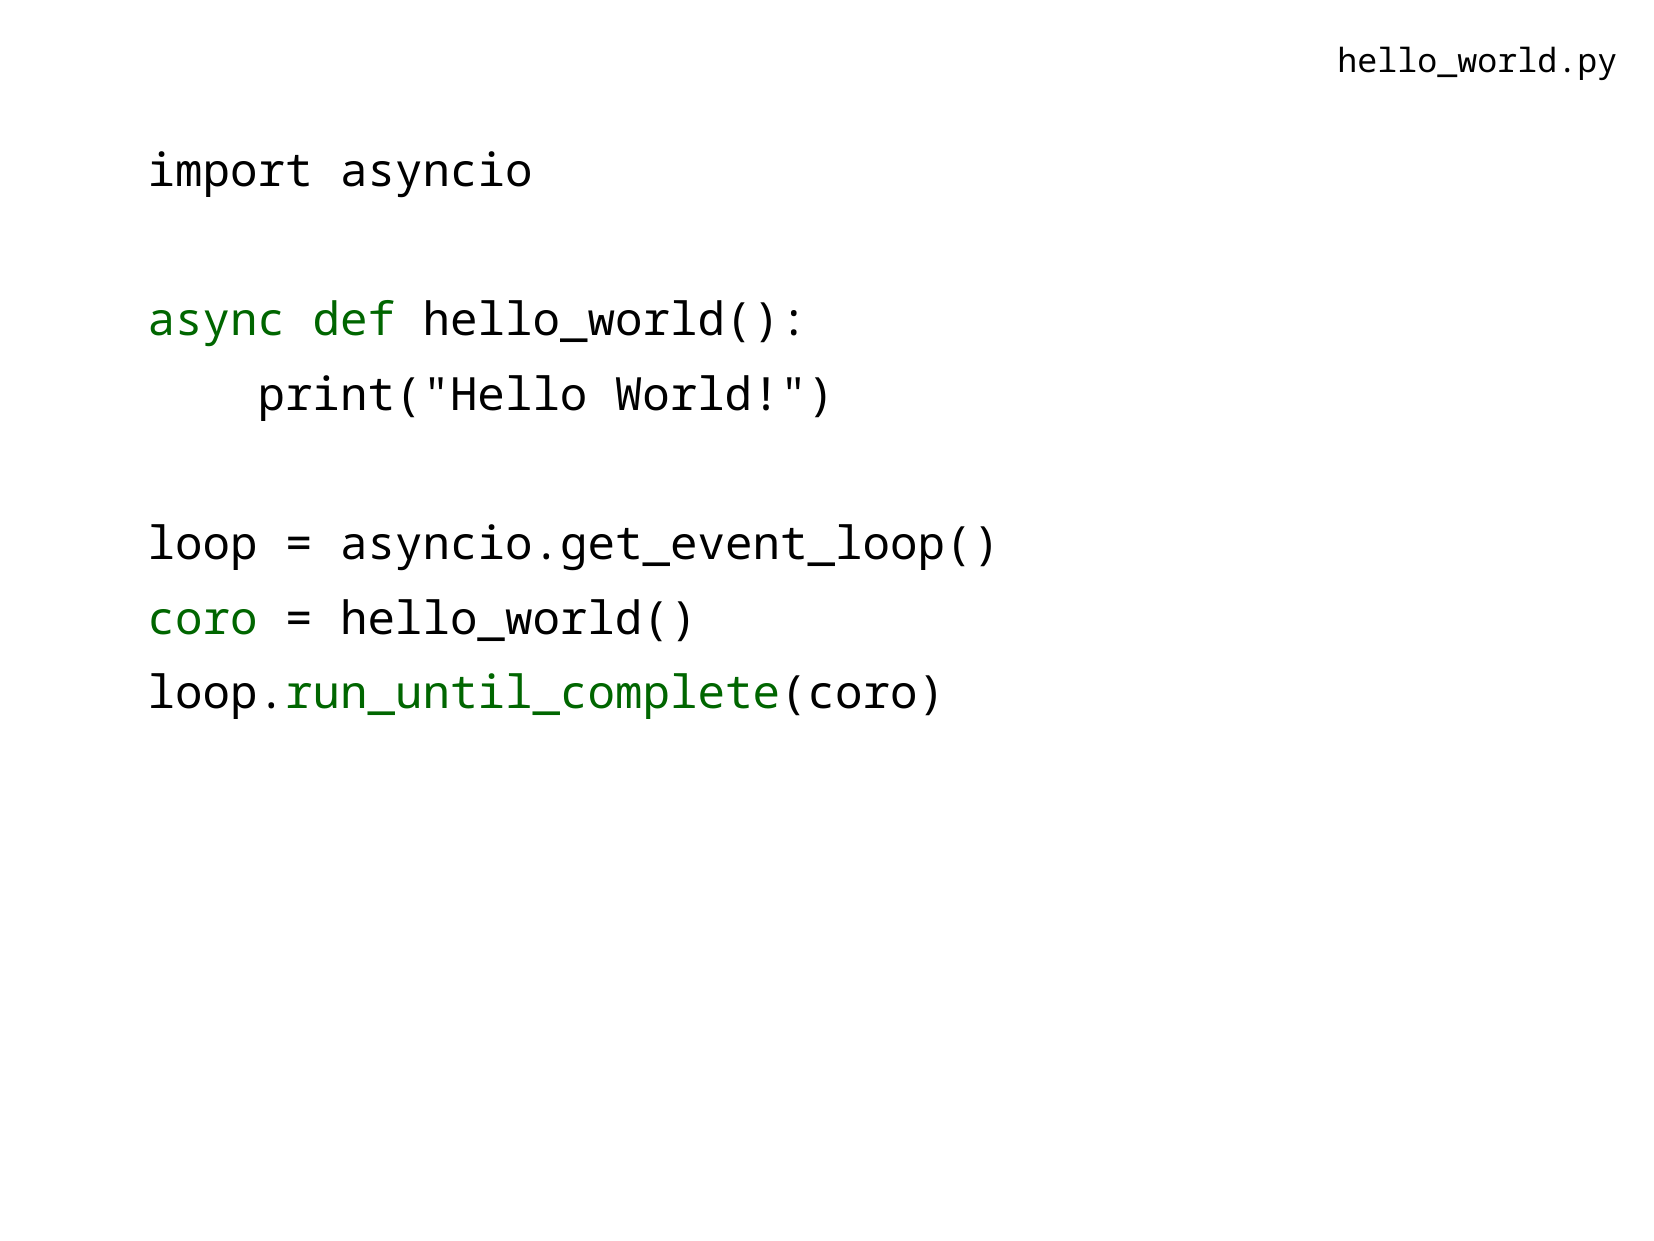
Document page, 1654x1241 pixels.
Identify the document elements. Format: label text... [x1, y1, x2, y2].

text_box import asyncio async def hello_world(): print("Hello World!") loop = asyncio.get_event_loop() coro = hello_world() loop.run_until_complete(coro) [132, 129, 1630, 1205]
text_box hello_world.py [1322, 29, 1633, 83]
